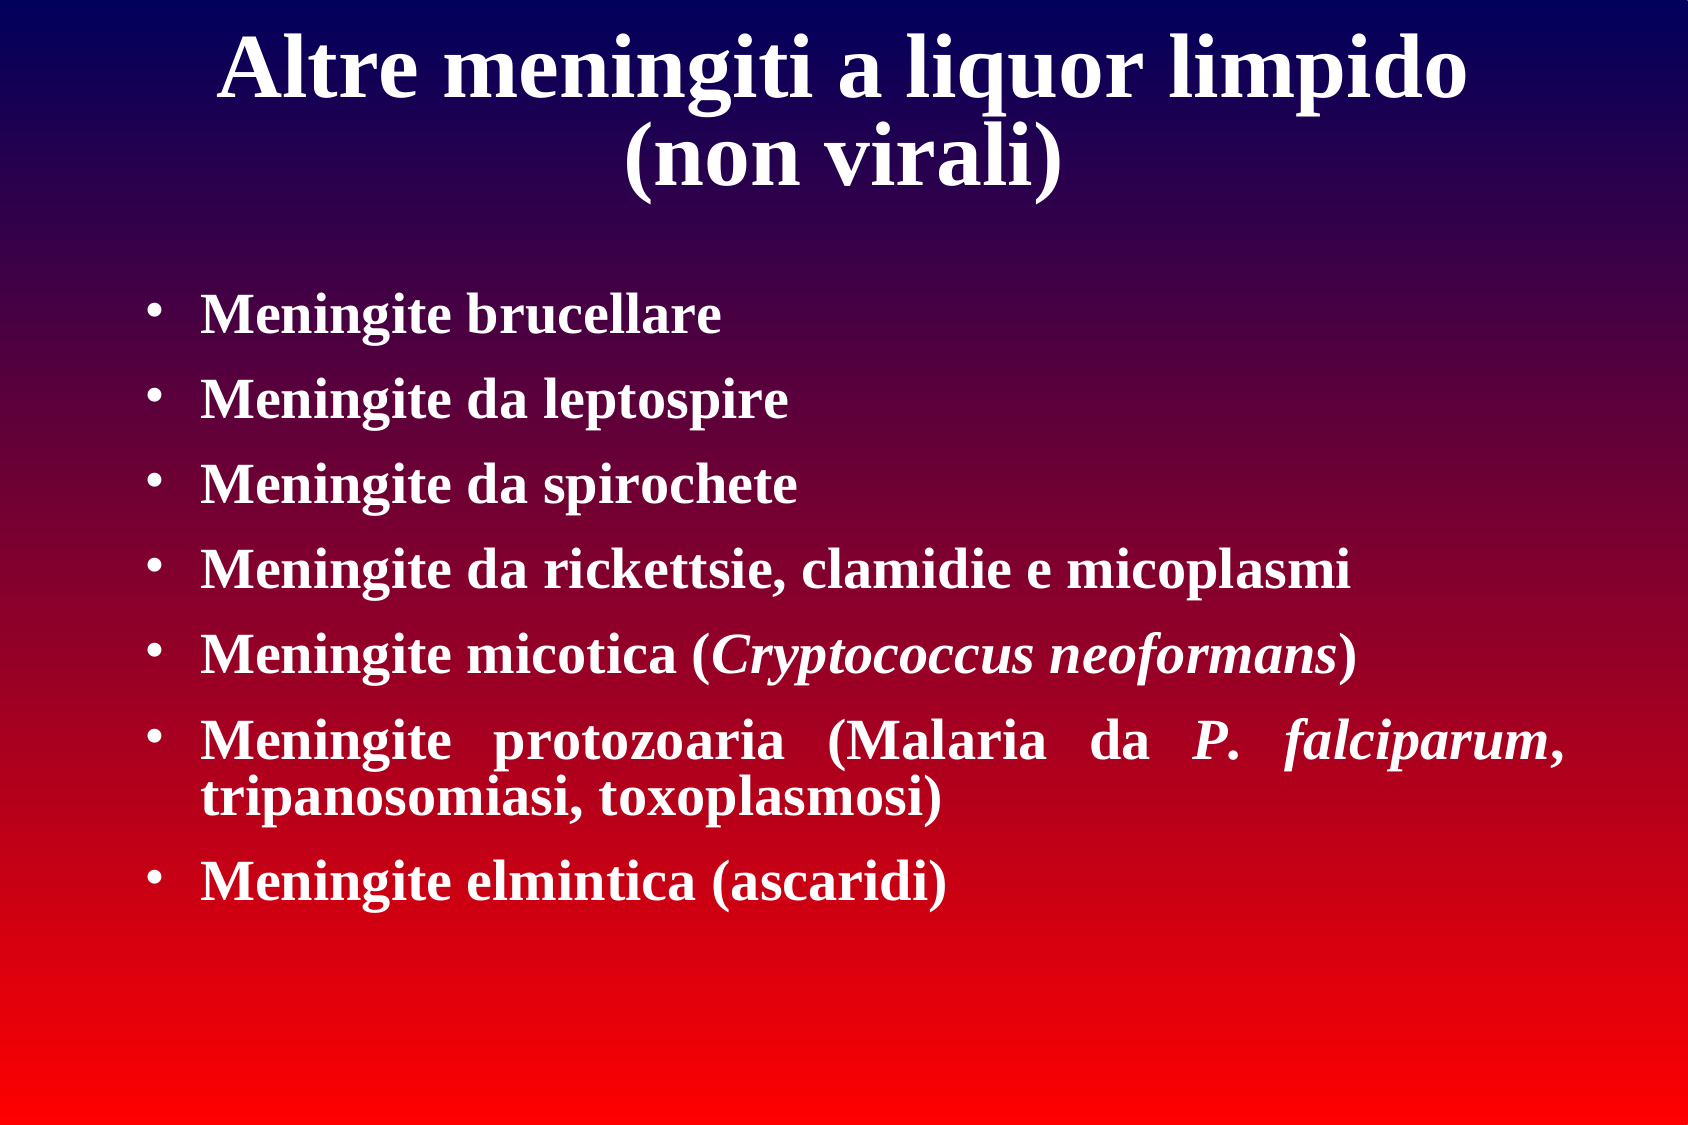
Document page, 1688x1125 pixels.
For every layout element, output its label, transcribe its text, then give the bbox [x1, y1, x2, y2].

text_box Altre meningiti a liquor limpido (non virali) [126, 21, 1561, 210]
text_box Meningite brucellare Meningite da leptospire Meningite da spirochete Meningite da rickettsie, clamidie e micoplasmi Meningite micotica (Cryptococcus neoformans) Meningite protozoaria (Malaria da P. falciparum, tripanosomiasi, toxoplasmosi) Meningite elmintica (ascaridi) [129, 281, 1580, 954]
